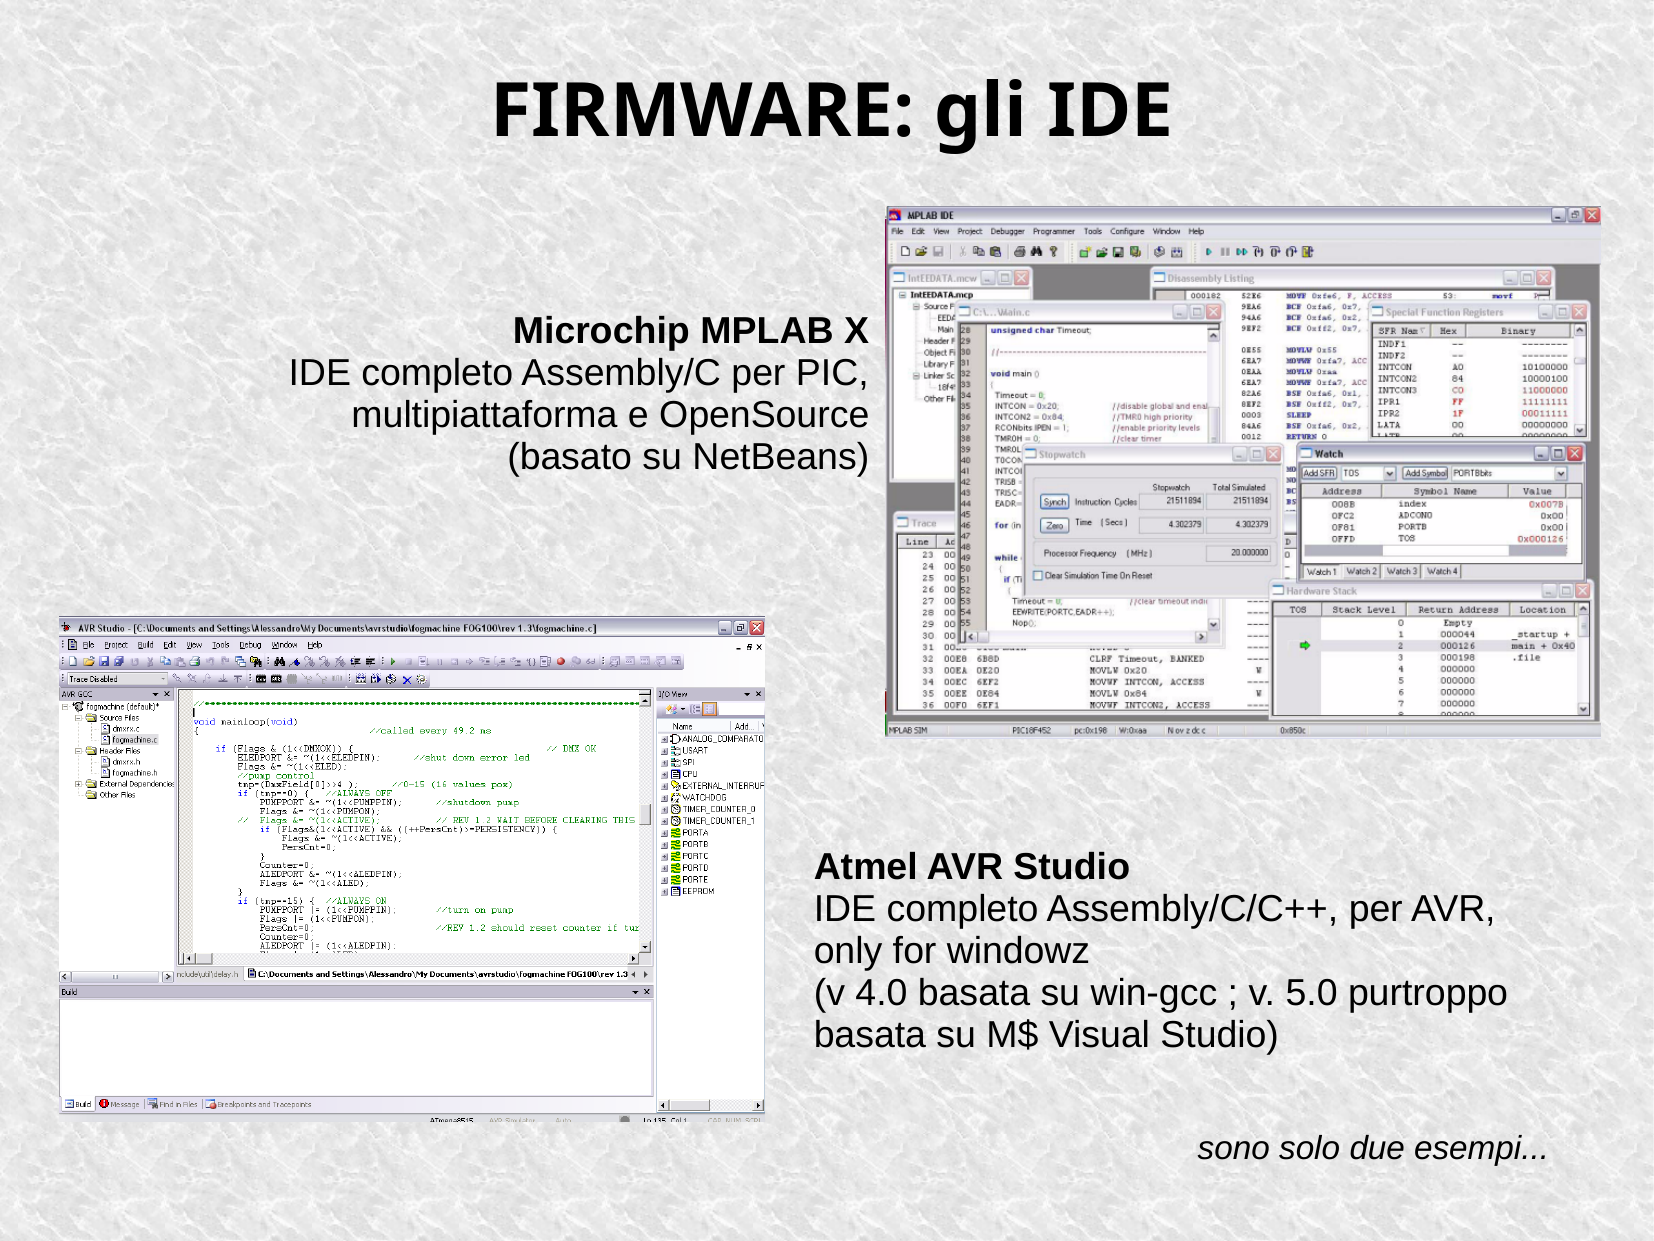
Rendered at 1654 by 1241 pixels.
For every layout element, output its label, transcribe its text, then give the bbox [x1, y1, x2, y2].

text_box sono solo due esempi... [1181, 1122, 1595, 1174]
text_box Atmel AVR Studio IDE completo Assembly/C/C++, per AVR, only for windowz (v 4.0 basata su win-gcc ; v. 5.0 purtroppo basata su M$ Visual Studio) [797, 838, 1536, 1063]
title FIRMWARE: gli IDE [88, 11, 1577, 204]
text_box Microchip MPLAB X IDE completo Assembly/C per PIC, multipiattaforma e OpenSource (basato su NetBeans) [265, 302, 886, 485]
picture [0, 0, 1654, 1241]
